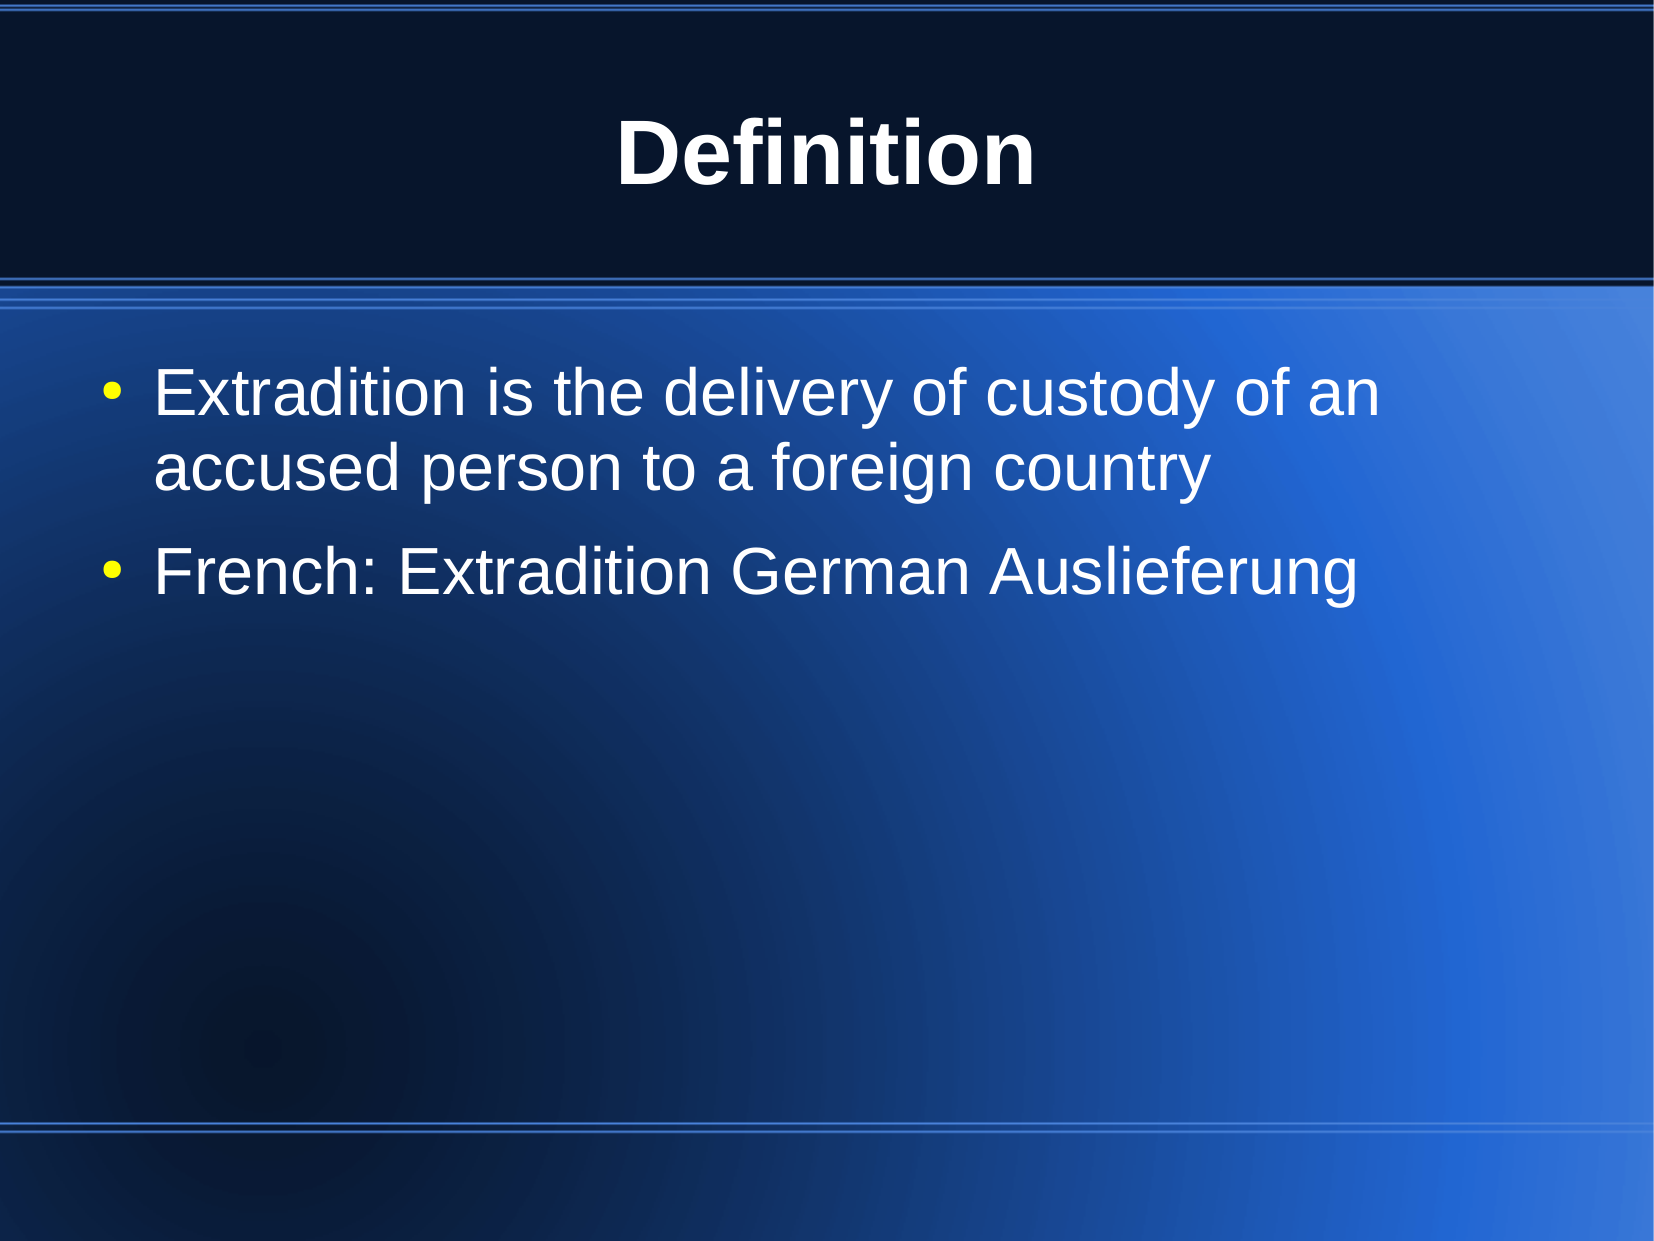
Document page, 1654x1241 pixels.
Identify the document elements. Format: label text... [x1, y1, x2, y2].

list Extradition is the delivery of custody of an accused person to a foreign country French: Extradition German Auslieferung [82, 355, 1571, 1058]
picture [0, 0, 1654, 1241]
title Definition [82, 49, 1571, 257]
